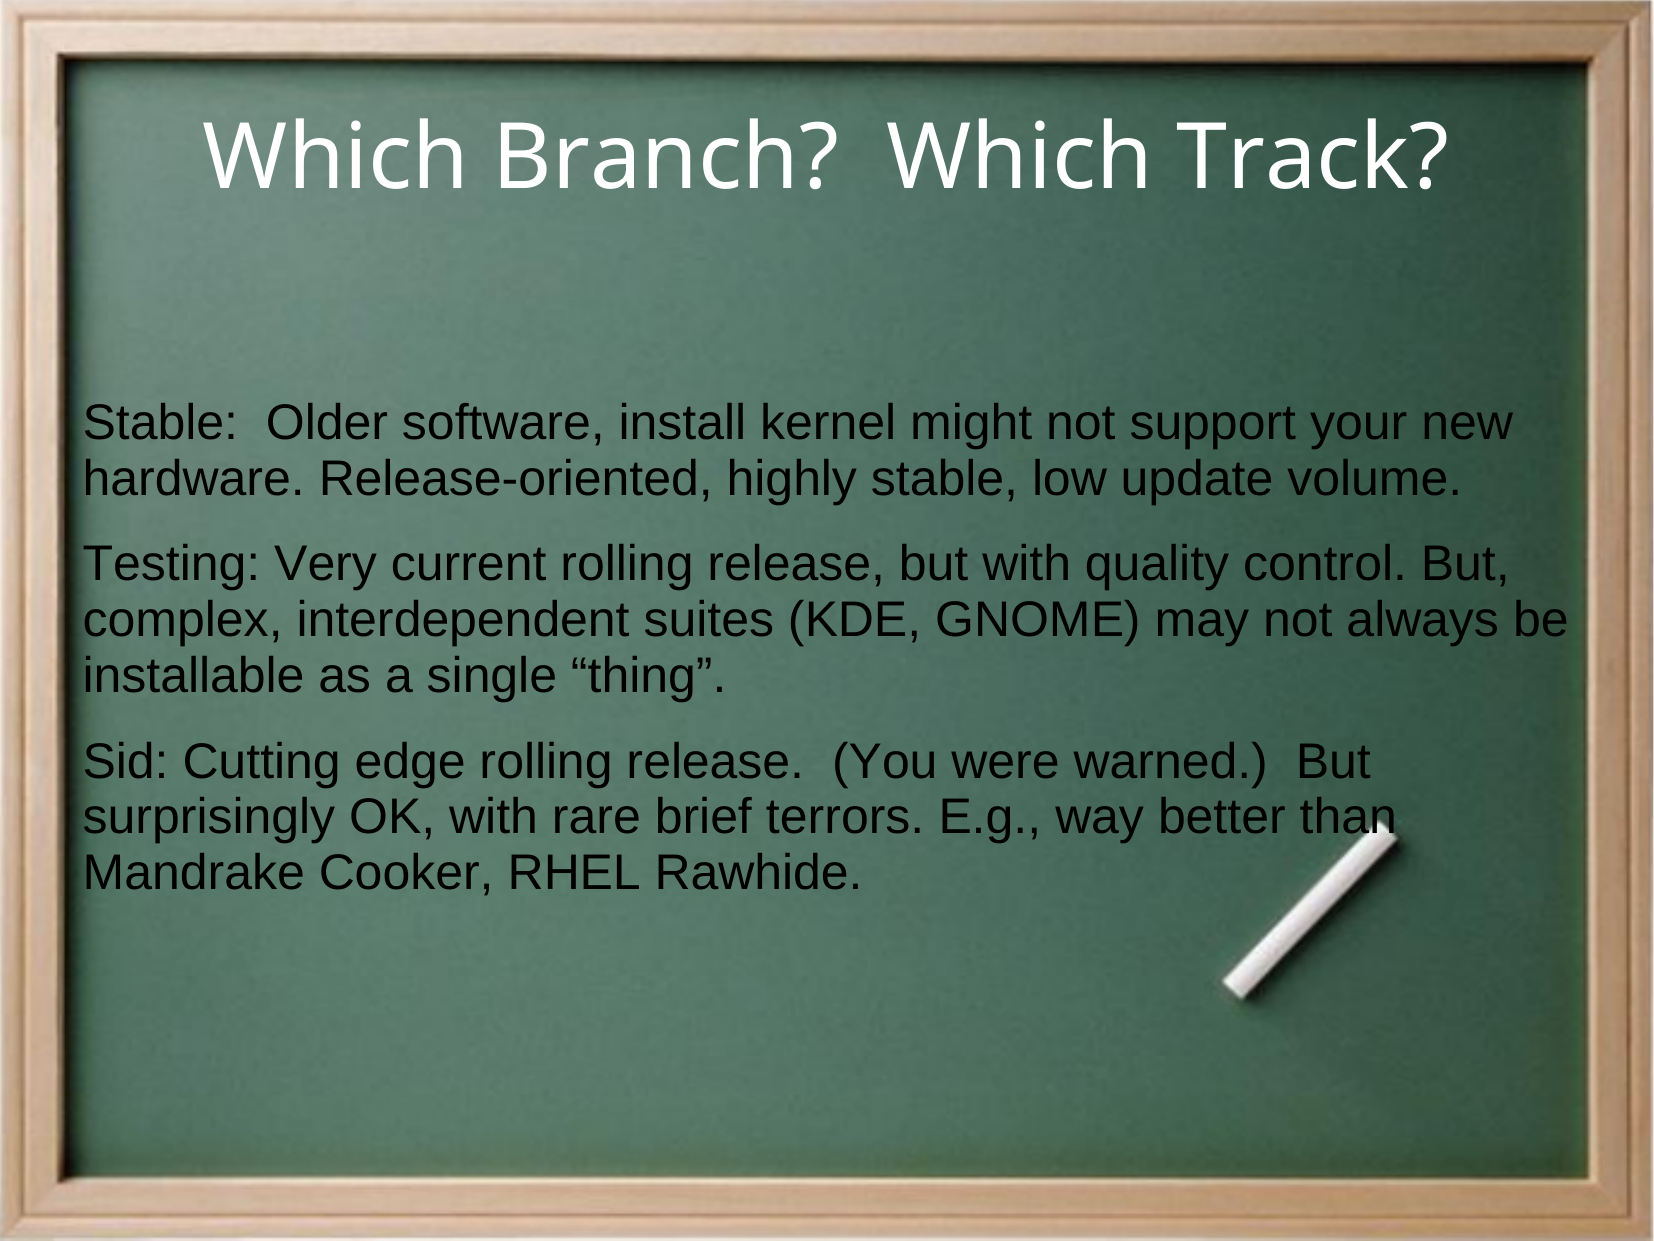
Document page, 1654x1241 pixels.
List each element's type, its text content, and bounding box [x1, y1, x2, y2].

picture [0, 0, 1654, 1241]
subtitle Stable: Older software, install kernel might not support your new hardware. Release-oriented, highly stable, low update volume. Testing: Very current rolling release, but with quality control. But, complex, interdependent suites (KDE, GNOME) may not always be installable as a single “thing”. Sid: Cutting edge rolling release. (You were warned.) But surprisingly OK, with rare brief terrors. E.g., way better than Mandrake Cooker, RHEL Rawhide. [82, 297, 1571, 1102]
title Which Branch? Which Track? [82, 56, 1571, 250]
